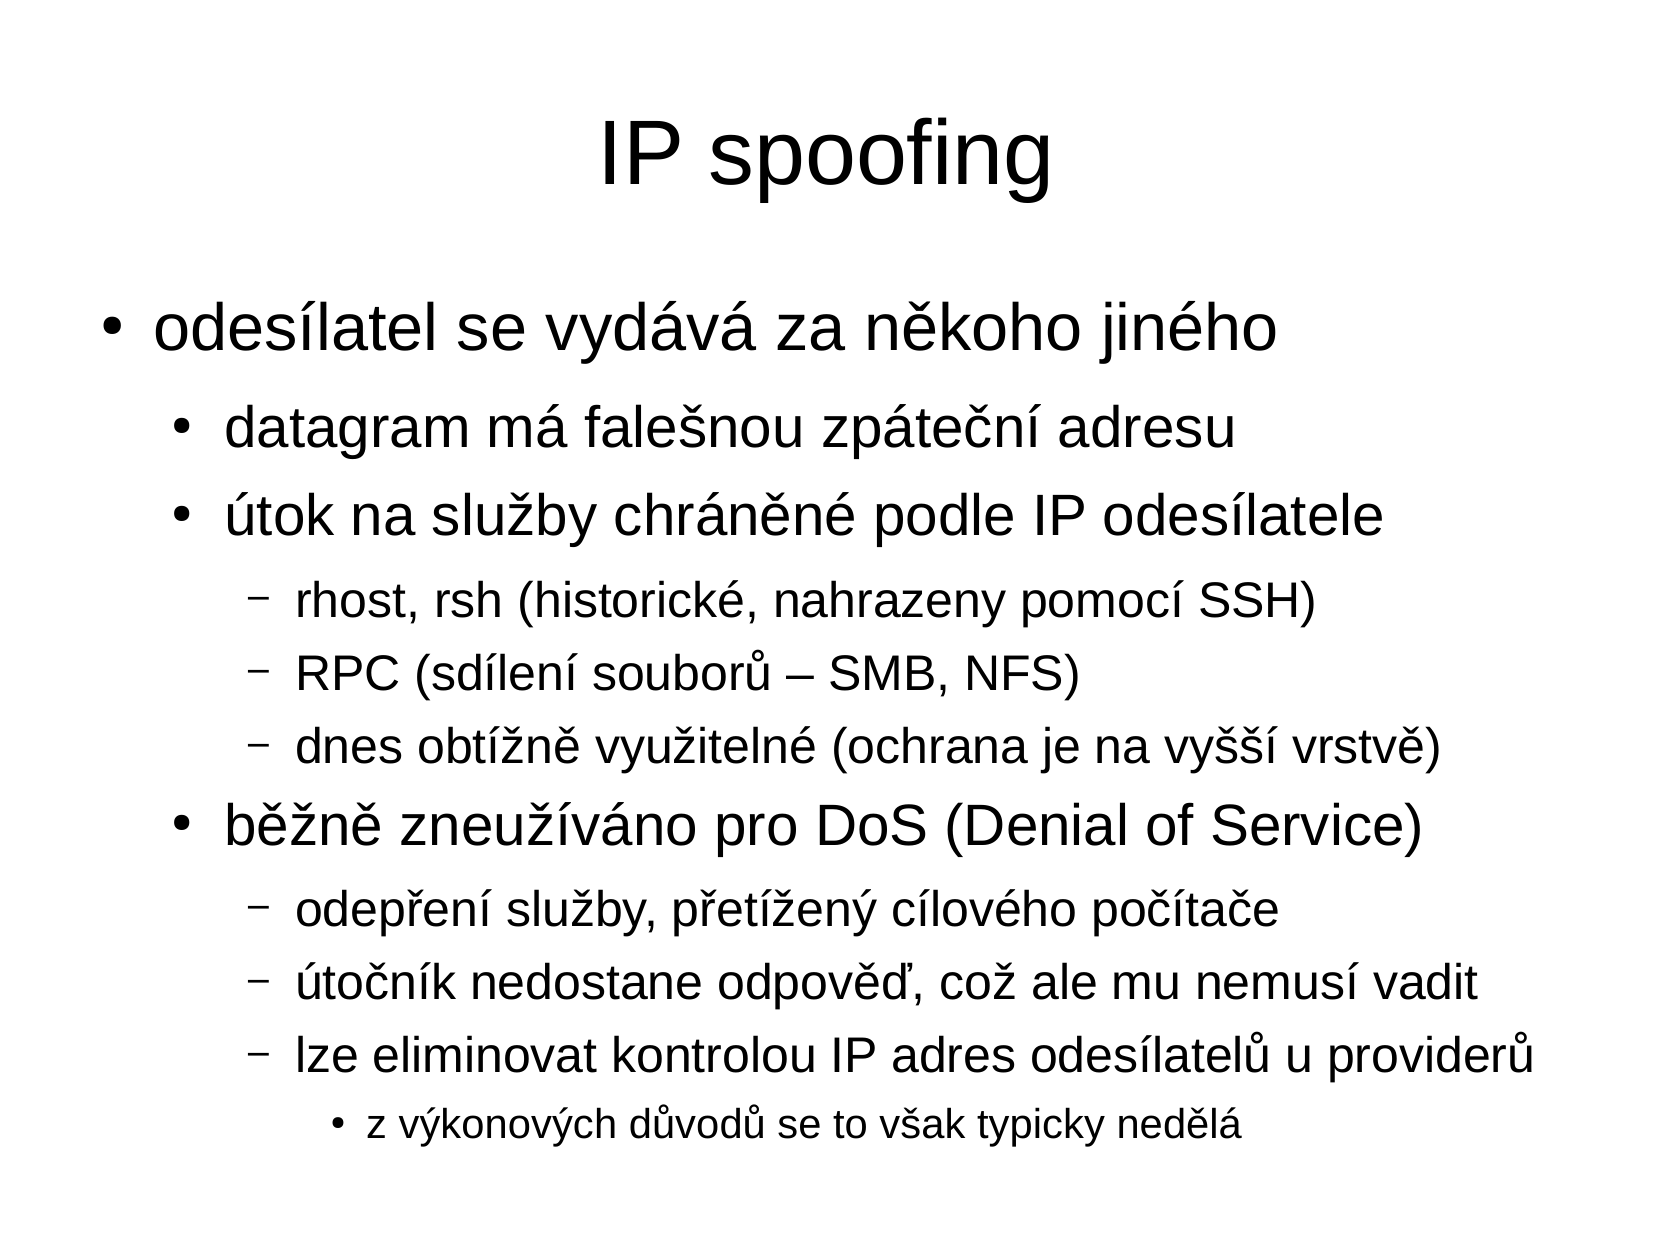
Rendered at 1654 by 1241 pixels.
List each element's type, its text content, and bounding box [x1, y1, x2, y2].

list odesílatel se vydává za někoho jiného datagram má falešnou zpáteční adresu útok na služby chráněné podle IP odesílatele rhost, rsh (historické, nahrazeny pomocí SSH) RPC (sdílení souborů – SMB, NFS) dnes obtížně využitelné (ochrana je na vyšší vrstvě) běžně zneužíváno pro DoS (Denial of Service) odepření služby, přetížený cílového počítače útočník nedostane odpověď, což ale mu nemusí vadit lze eliminovat kontrolou IP adres odesílatelů u providerů z výkonových důvodů se to však typicky nedělá [82, 290, 1571, 1148]
title IP spoofing [82, 56, 1571, 250]
